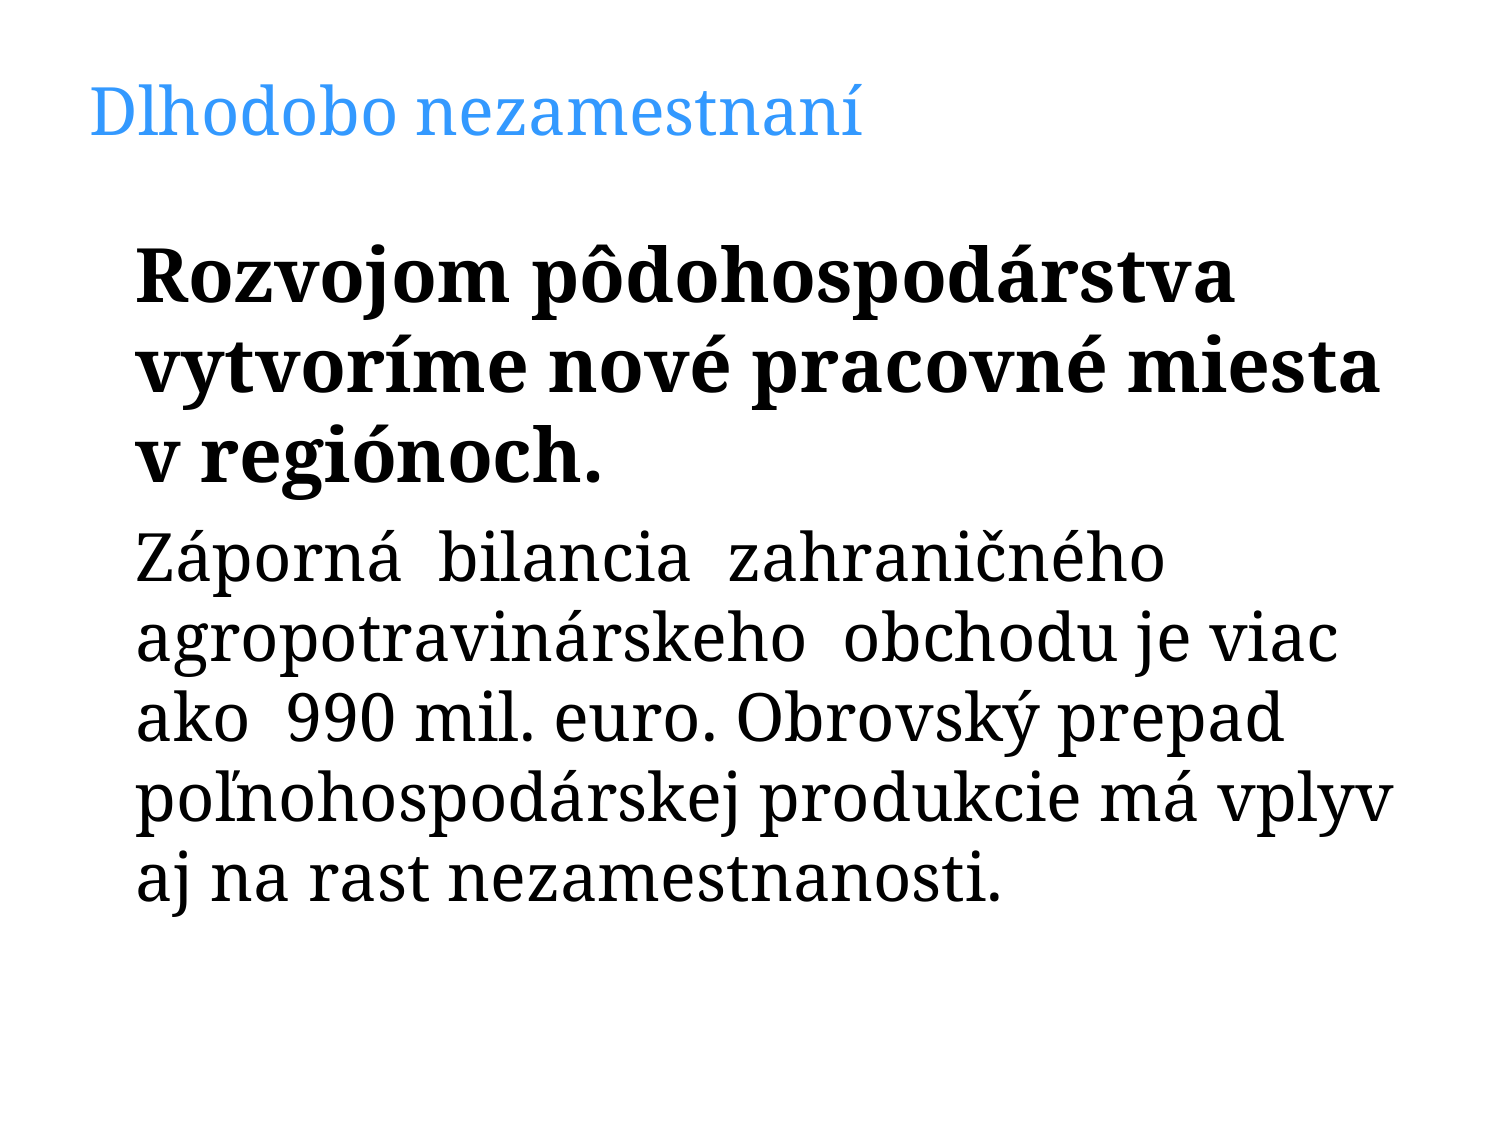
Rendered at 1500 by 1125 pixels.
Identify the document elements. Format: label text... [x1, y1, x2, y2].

list Rozvojom pôdohospodárstva vytvoríme nové pracovné miesta v regiónoch. Záporná bilancia zahraničného agropotravinárskeho obchodu je viac ako 990 mil. euro. Obrovský prepad poľnohospodárskej produkcie má vplyv aj na rast nezamestnanosti. [64, 220, 1415, 963]
title Dlhodobo nezamestnaní [75, 45, 1426, 173]
